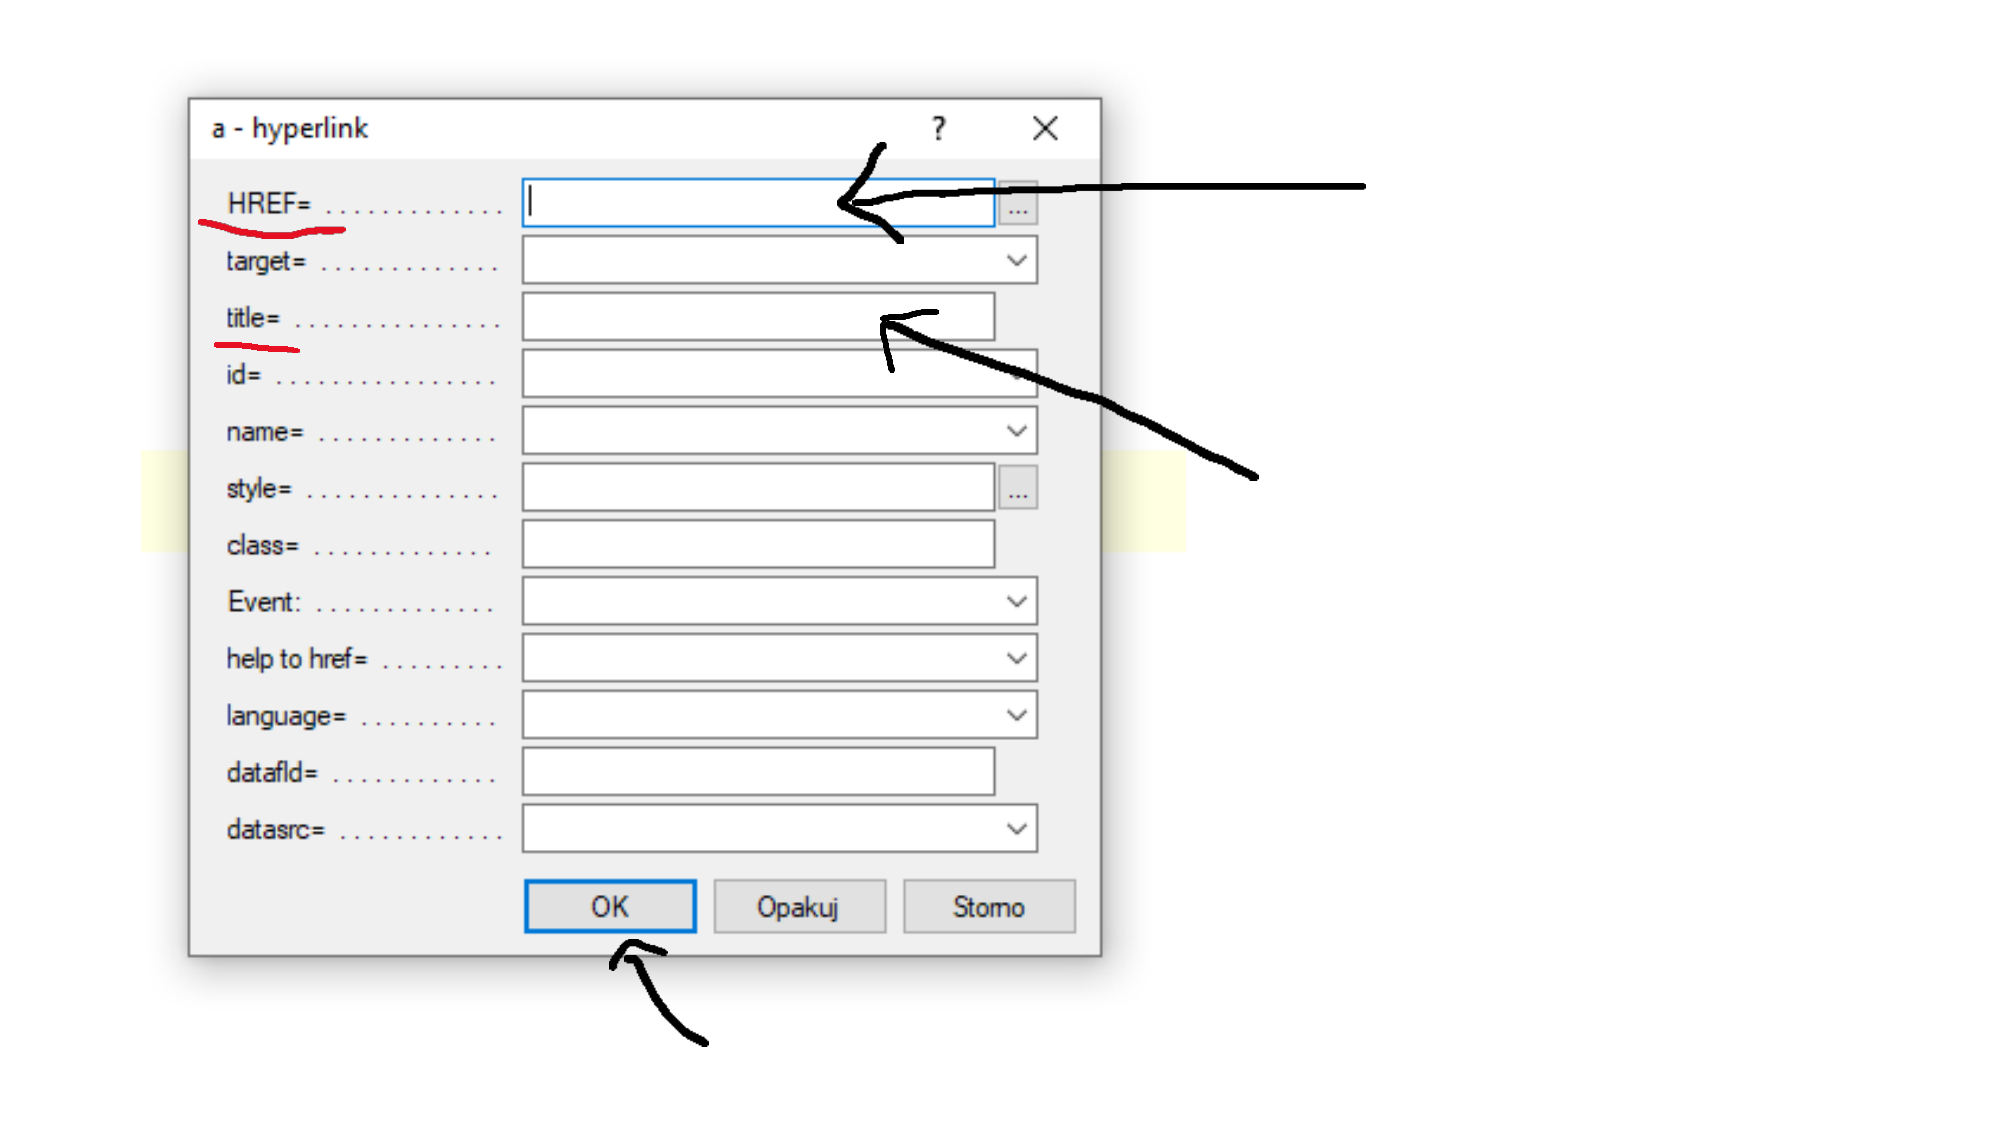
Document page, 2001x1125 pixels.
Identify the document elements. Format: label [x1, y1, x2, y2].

picture [141, 53, 1366, 1047]
